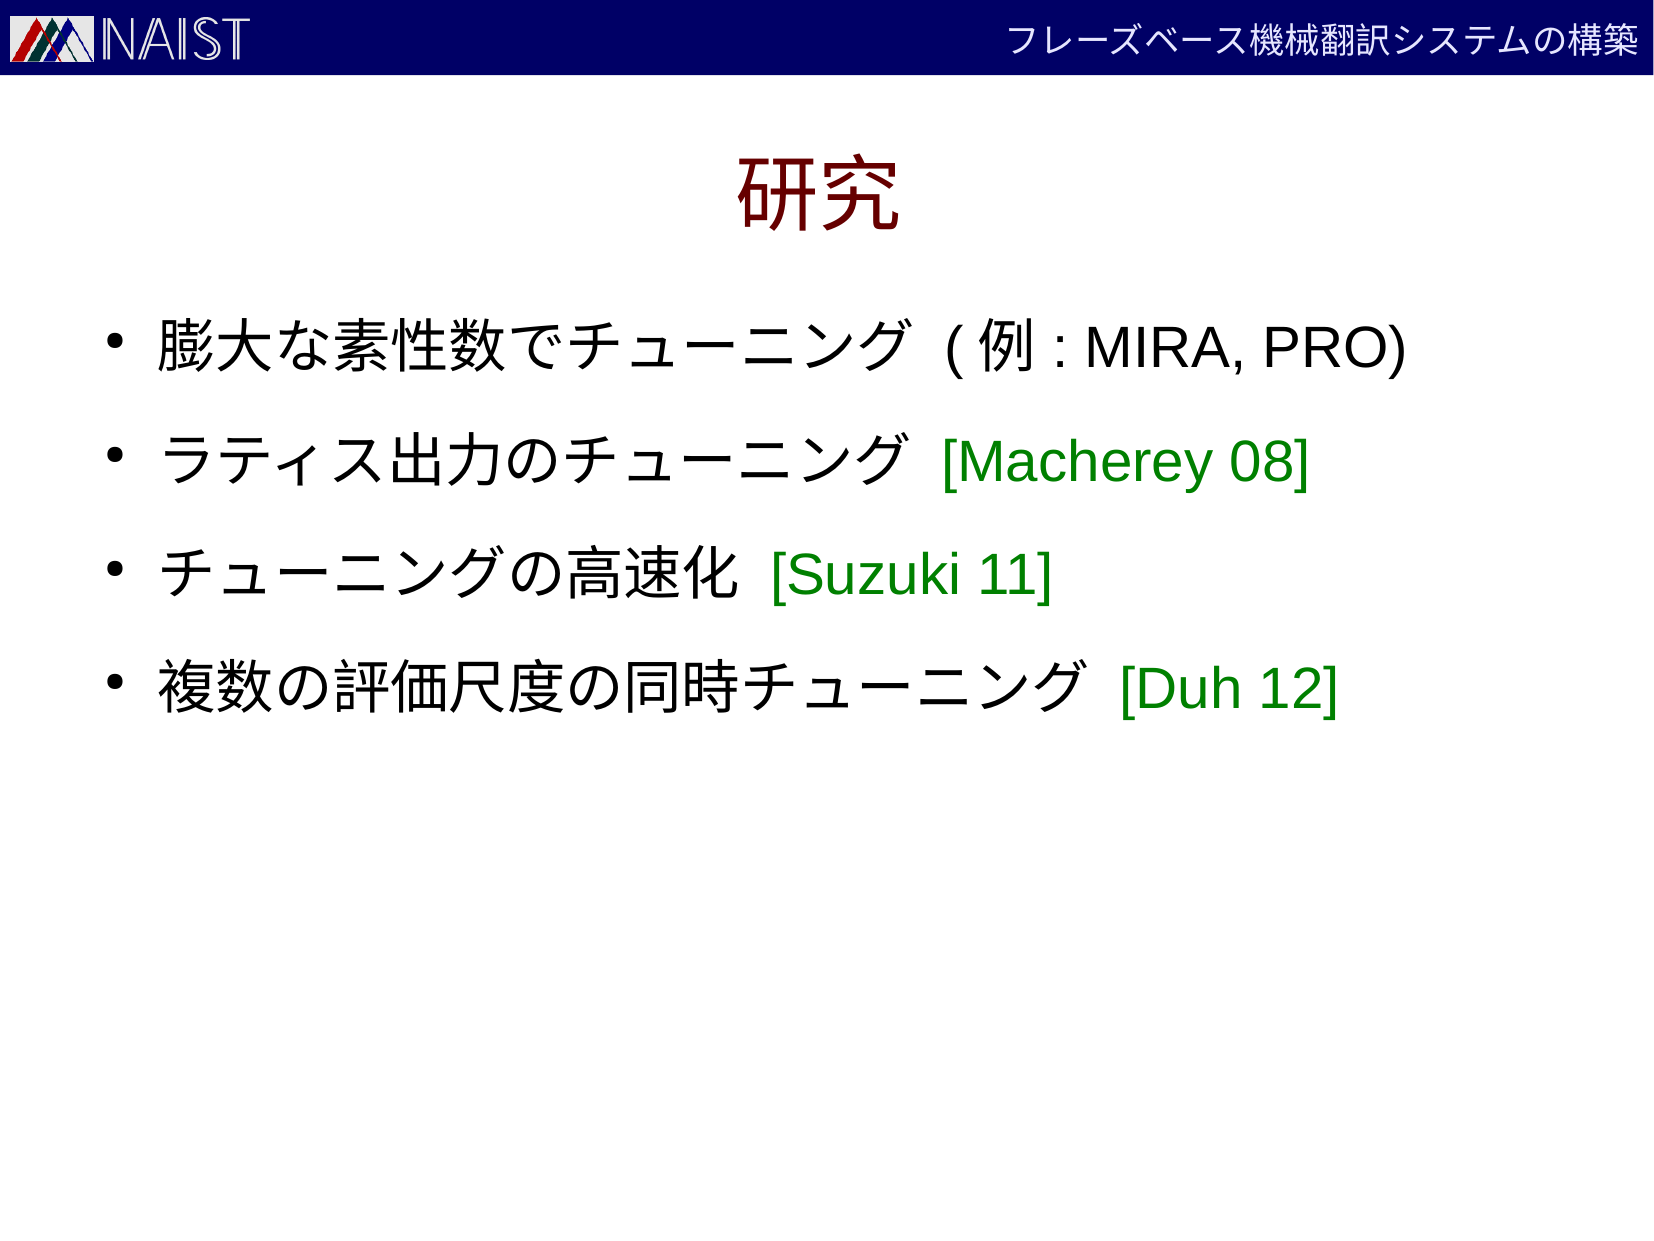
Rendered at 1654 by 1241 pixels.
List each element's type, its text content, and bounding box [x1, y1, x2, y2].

picture [10, 16, 94, 62]
picture [102, 17, 251, 60]
title 研究 [75, 92, 1564, 285]
list 膨大な素性数でチューニング (例: MIRA, PRO) ラティス出力のチューニング [Macherey 08] チューニングの高速化 [Suzuki 11] 複数の評価尺度の同時チューニング [Duh 12] [86, 300, 1576, 1104]
